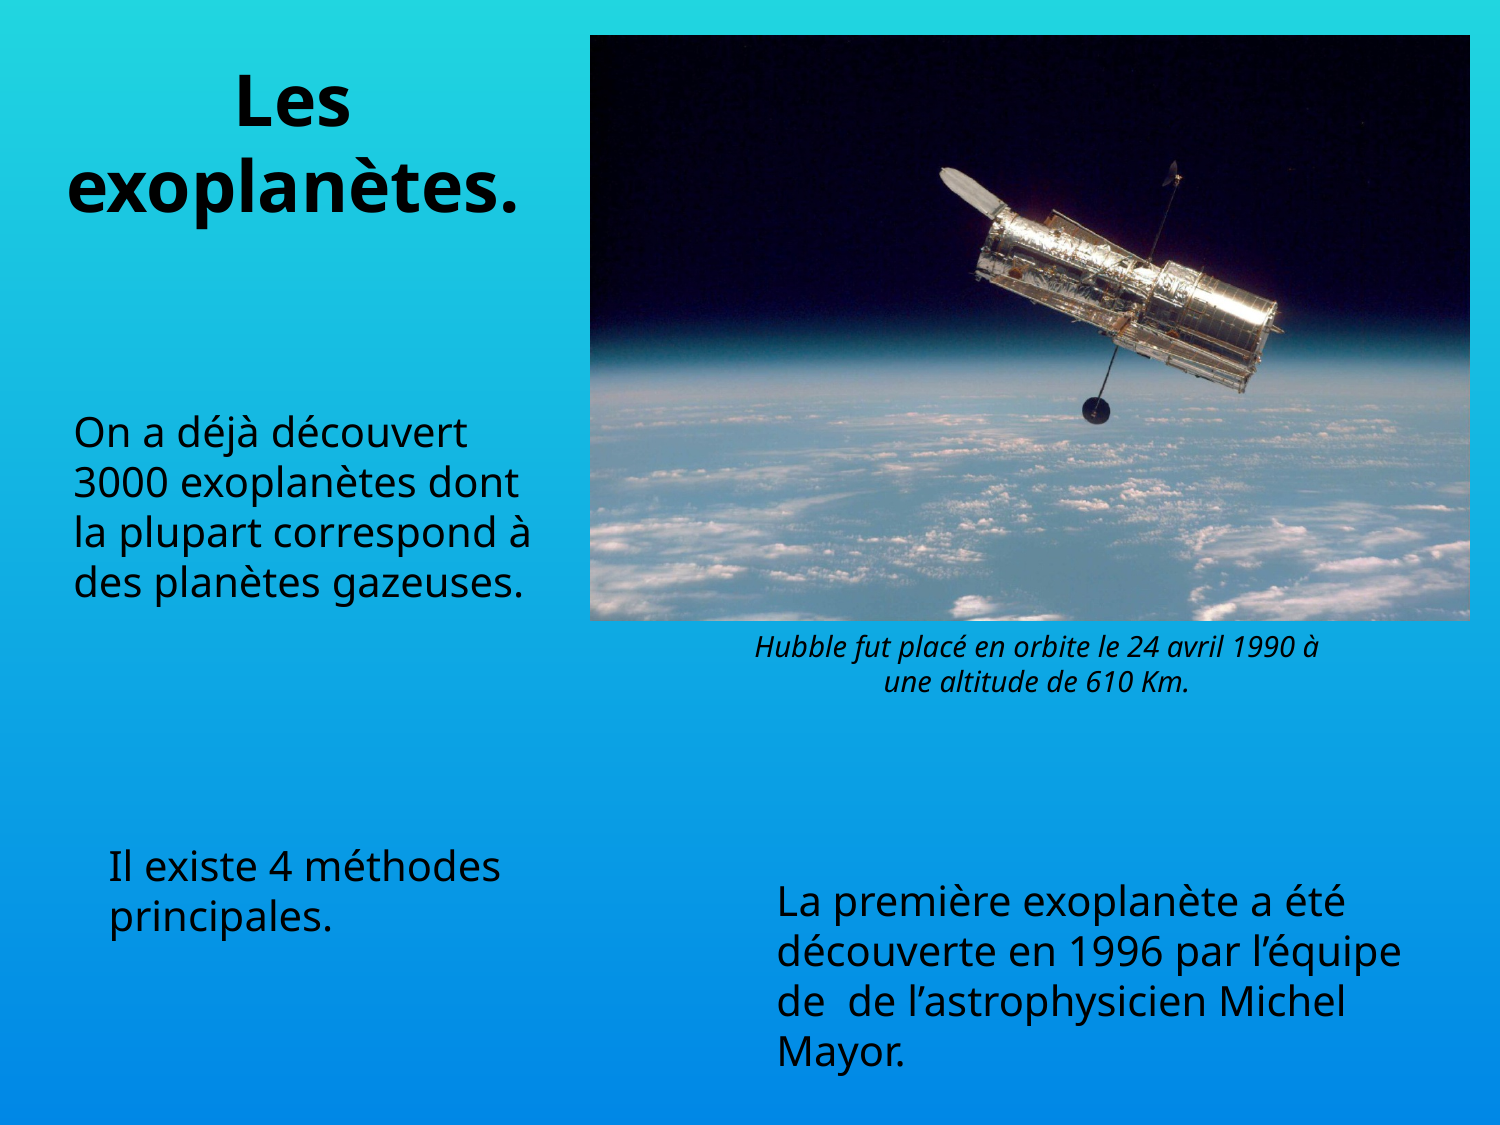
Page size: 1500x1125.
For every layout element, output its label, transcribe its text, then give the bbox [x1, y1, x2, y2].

text_box La première exoplanète a été découverte en 1996 par l’équipe de de l’astrophysicien Michel Mayor. [761, 867, 1453, 1083]
text_box Hubble fut placé en orbite le 24 avril 1990 à une altitude de 610 Km. [714, 621, 1360, 706]
text_box Il existe 4 méthodes principales. [93, 831, 645, 947]
title Les exoplanètes. [0, 46, 586, 235]
picture [575, 35, 1500, 620]
text_box On a déjà découvert 3000 exoplanètes dont la plupart correspond à des planètes gazeuses. [58, 398, 575, 614]
